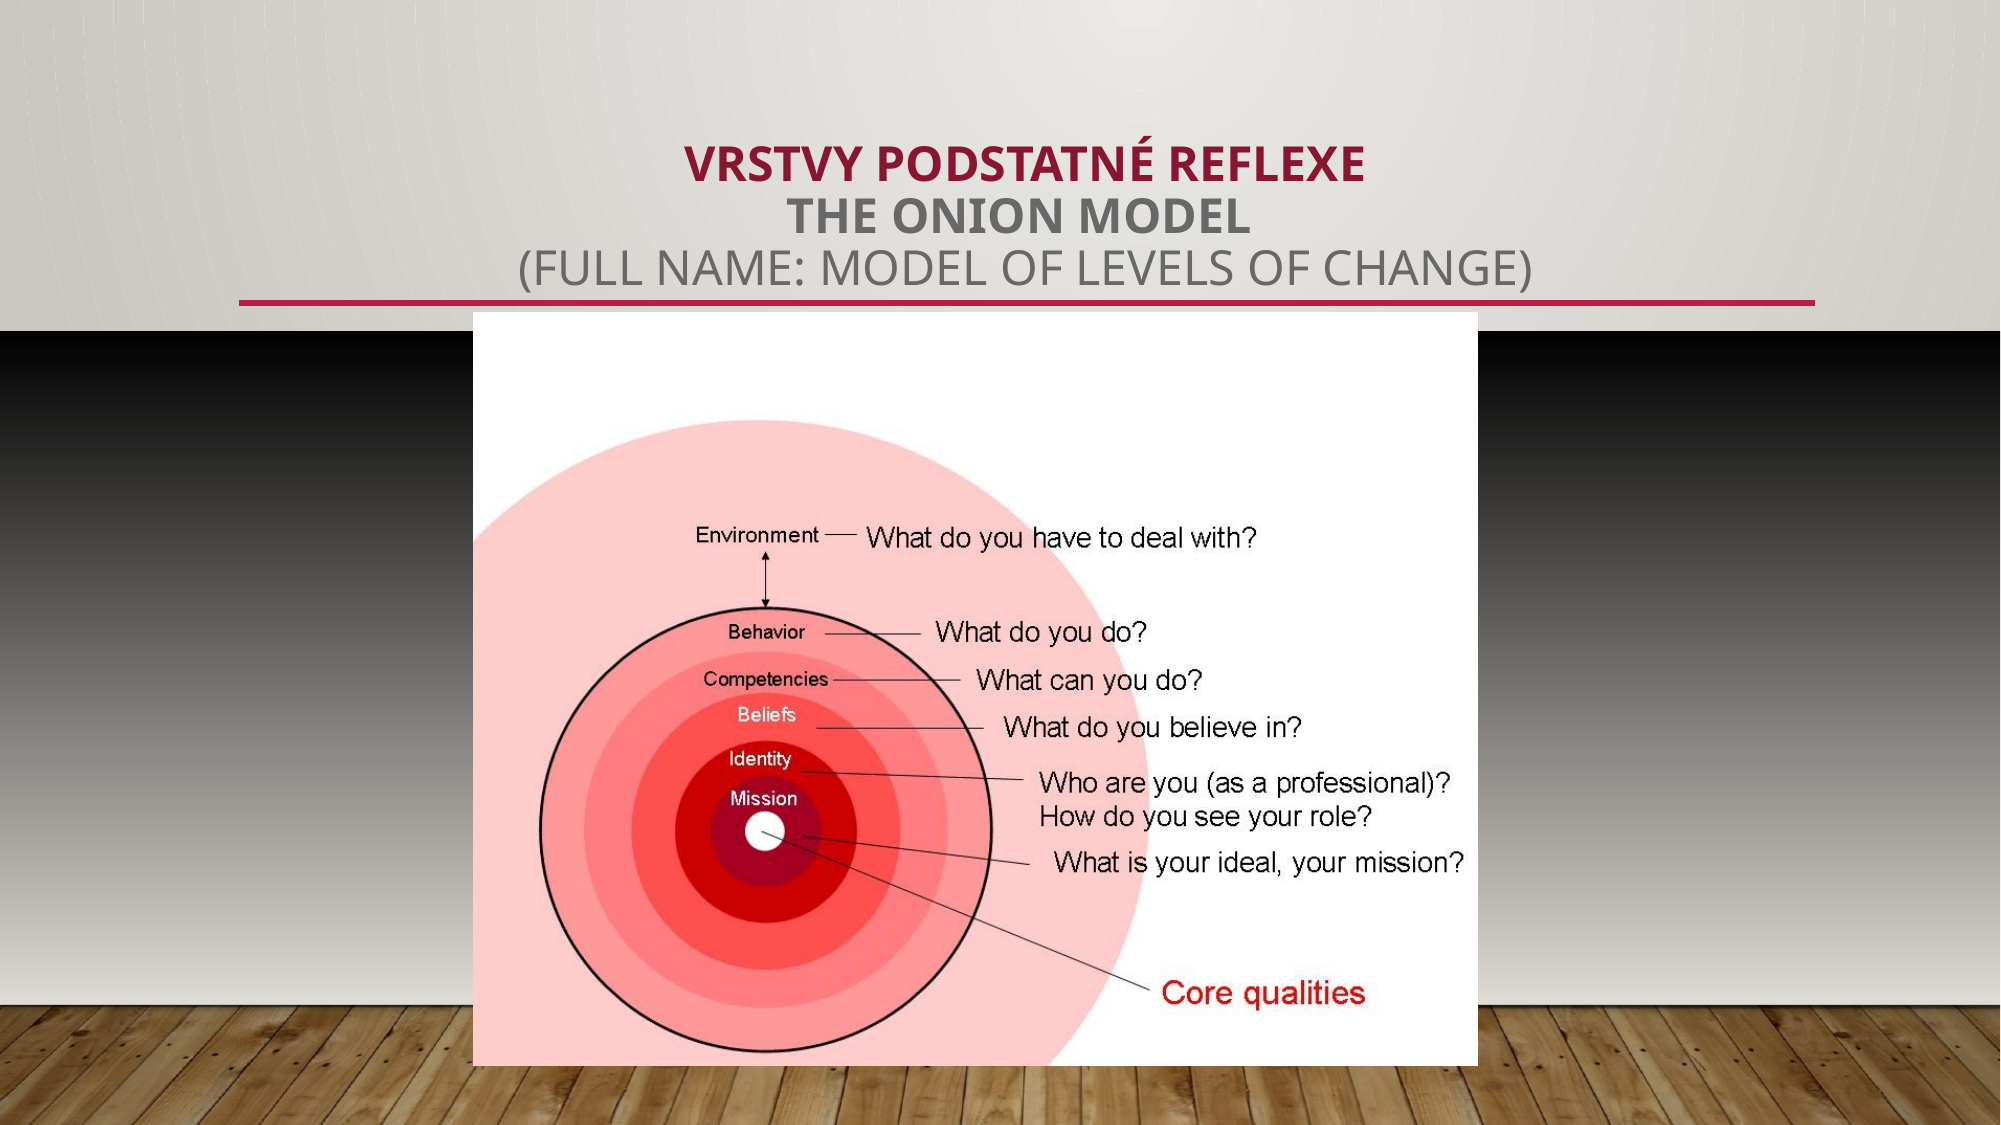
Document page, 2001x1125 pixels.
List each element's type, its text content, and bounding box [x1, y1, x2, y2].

picture [473, 312, 1478, 1066]
title Vrstvy podstatné reflexe The onion model (Full name: model of levels of change) [238, 131, 1814, 305]
